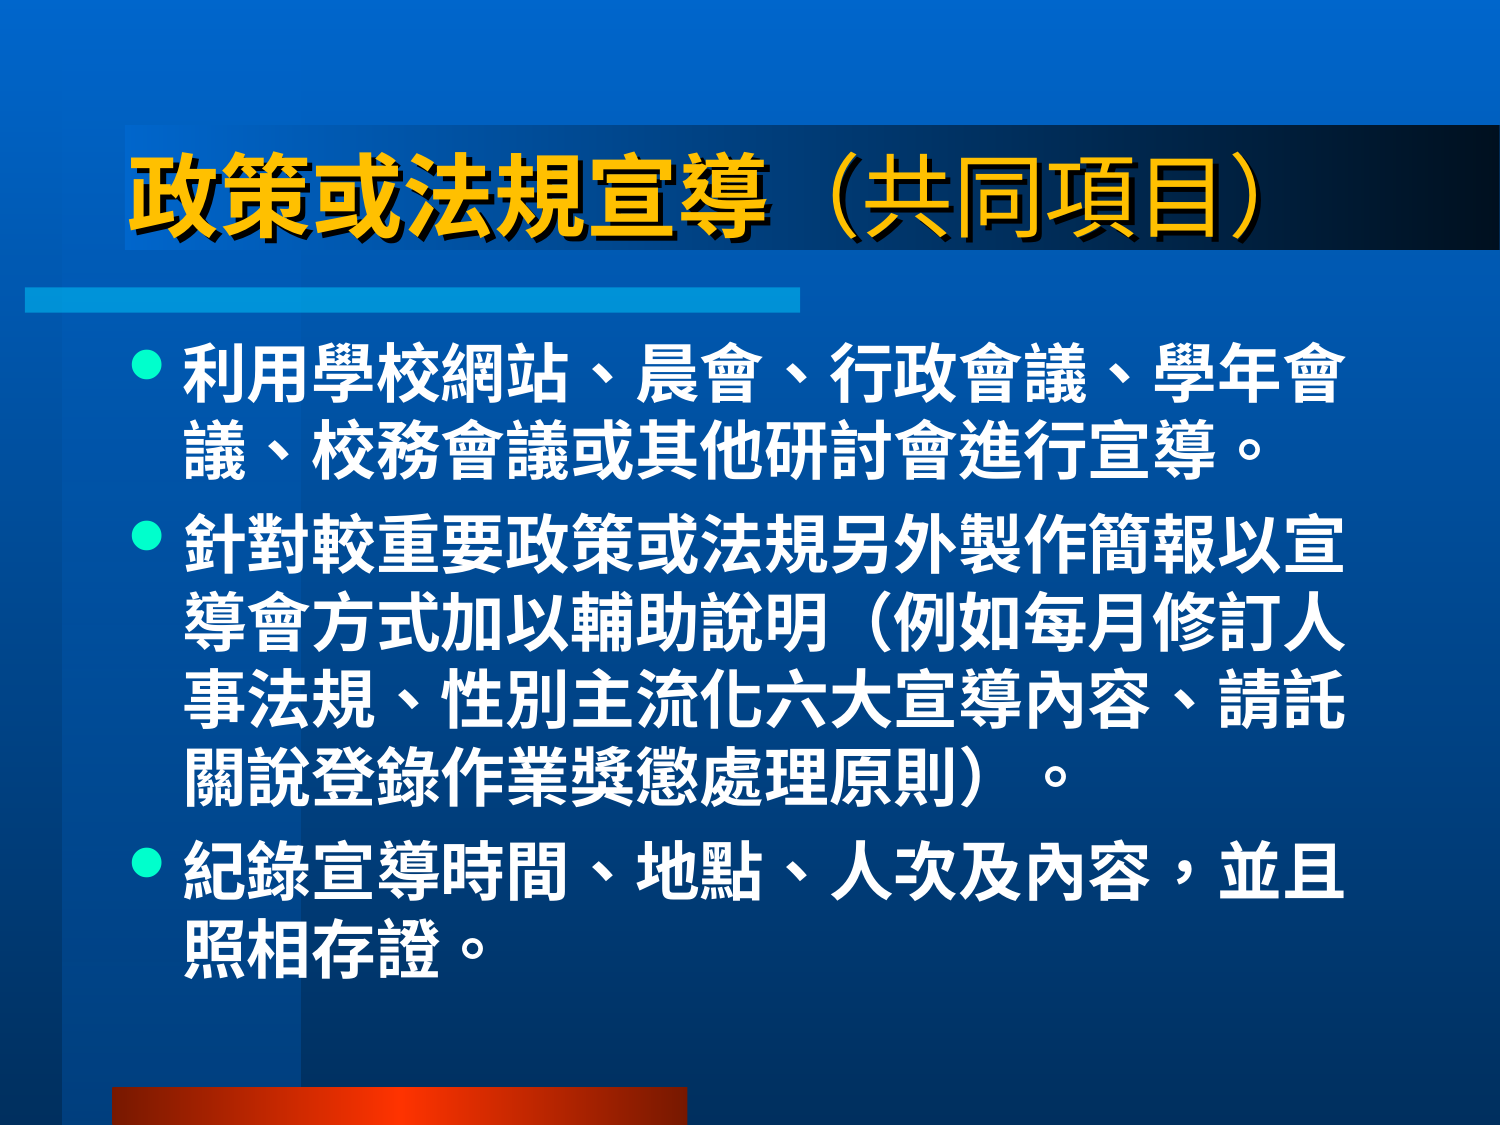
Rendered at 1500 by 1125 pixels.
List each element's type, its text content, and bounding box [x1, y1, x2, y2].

list 利用學校網站、晨會、行政會議、學年會議、校務會議或其他研討會進行宣導。 針對較重要政策或法規另外製作簡報以宣導會方式加以輔助說明（例如每月修訂人事法規、性別主流化六大宣導內容、請託關說登錄作業獎懲處理原則）。 紀錄宣導時間、地點、人次及內容，並且照相存證。 [112, 324, 1388, 1000]
title 政策或法規宣導（共同項目） [112, 99, 1388, 288]
